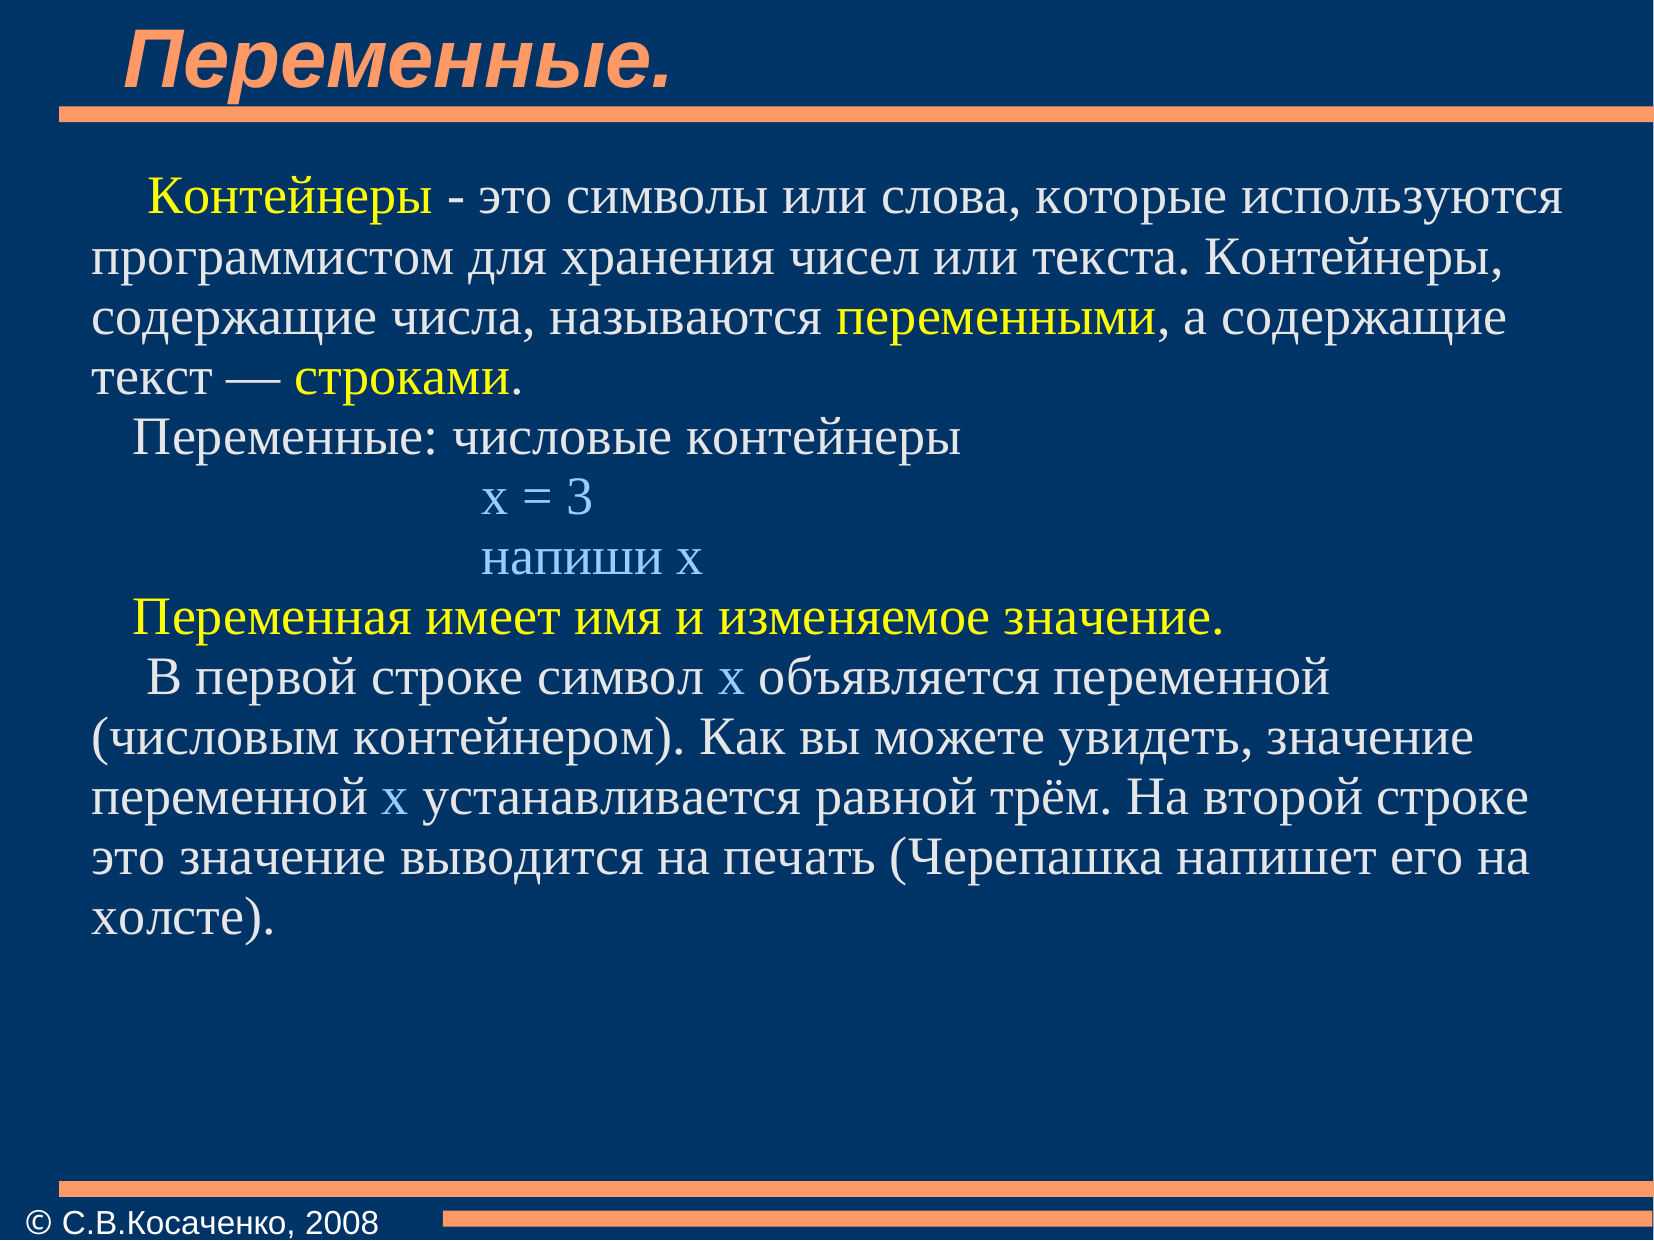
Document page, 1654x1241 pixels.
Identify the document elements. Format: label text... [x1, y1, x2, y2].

list Контейнеры - это символы или слова, которые используются программистом для хранения чисел или текста. Контейнеры, содержащие числа, называются переменными, а содержащие текст — строками. Переменные: числовые контейнеры x = 3 напиши x Переменная имеет имя и изменяемое значение. В первой строке символ x объявляется переменной (числовым контейнером). Как вы можете увидеть, значение переменной x устанавливается равной трём. На второй строке это значение выводится на печать (Черепашка напишет его на холсте). [91, 161, 1581, 1112]
title Переменные. [123, 0, 1536, 119]
